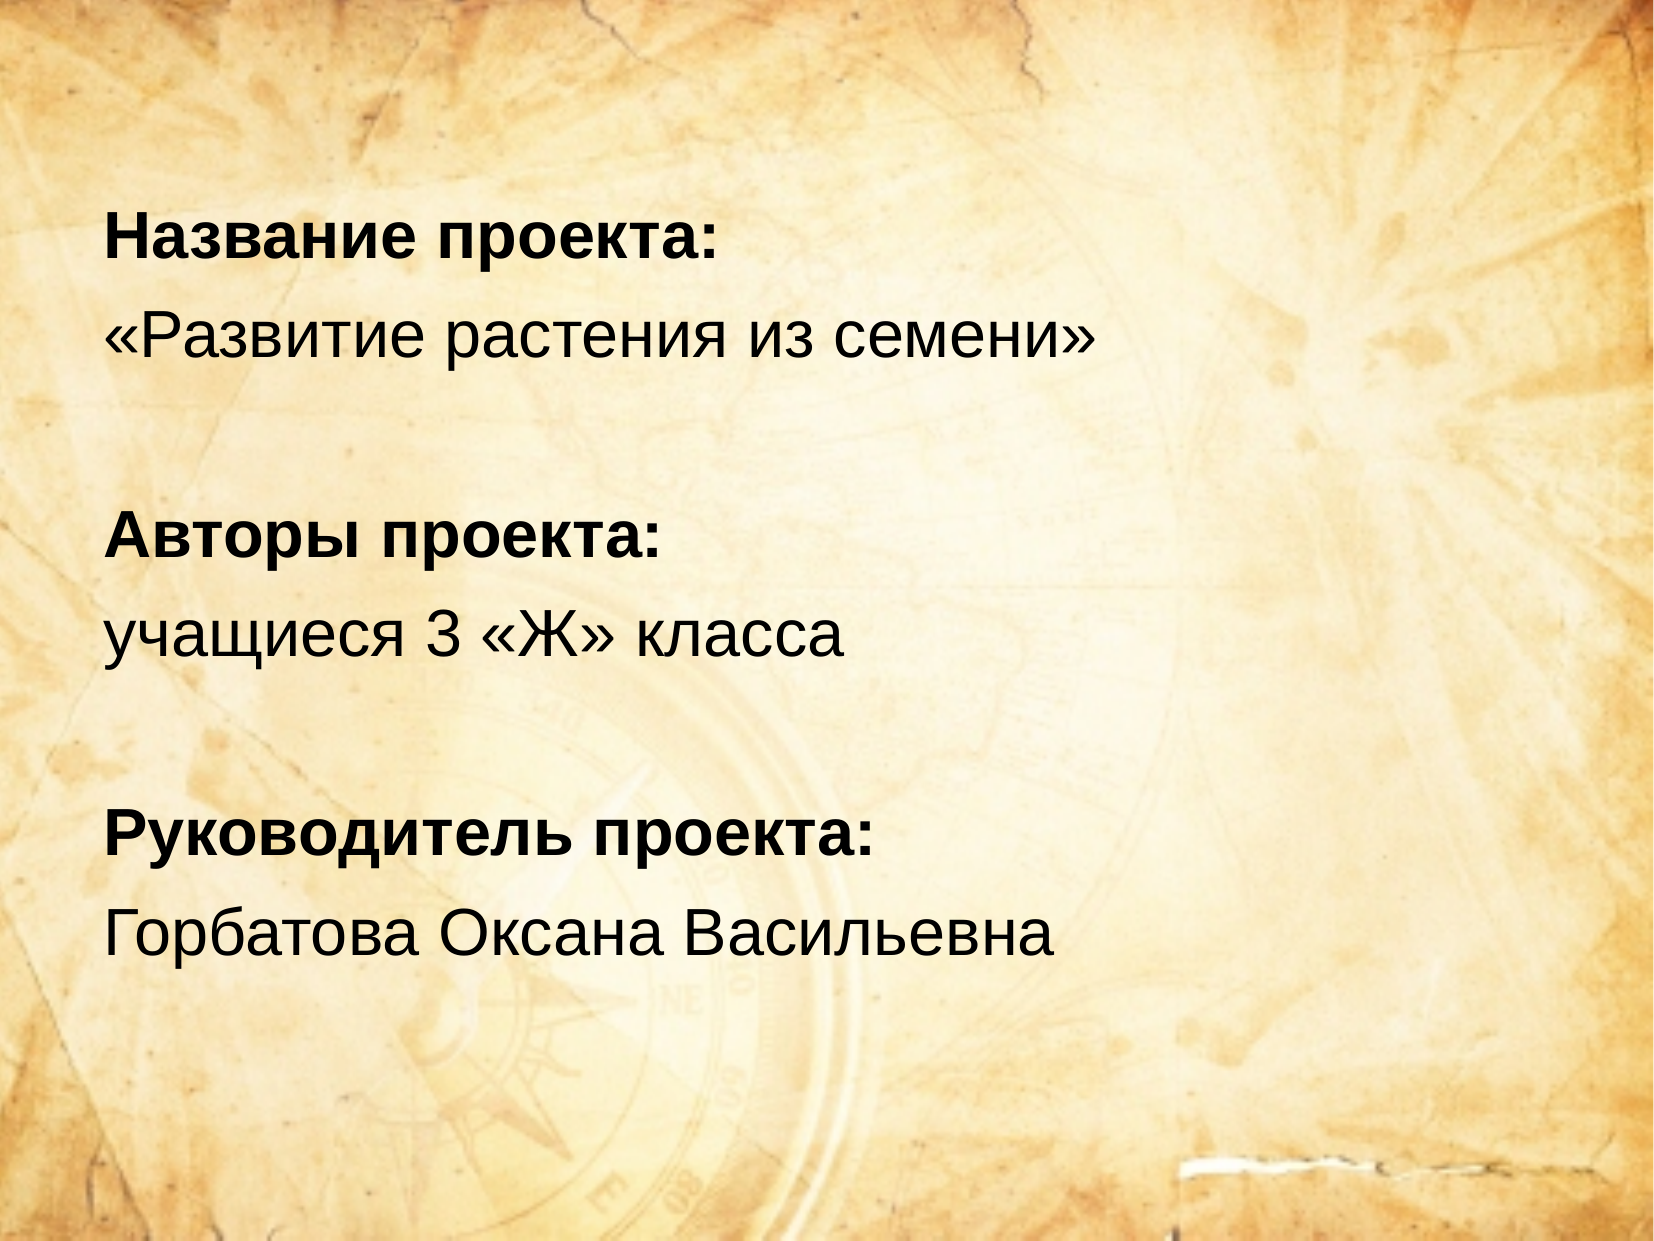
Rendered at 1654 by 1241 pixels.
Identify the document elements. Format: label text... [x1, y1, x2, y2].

text_box Название проекта: «Развитие растения из семени» Авторы проекта: учащиеся 3 «Ж» класса Руководитель проекта: Горбатова Оксана Васильевна [88, 190, 1544, 1213]
picture [0, 0, 1654, 1241]
